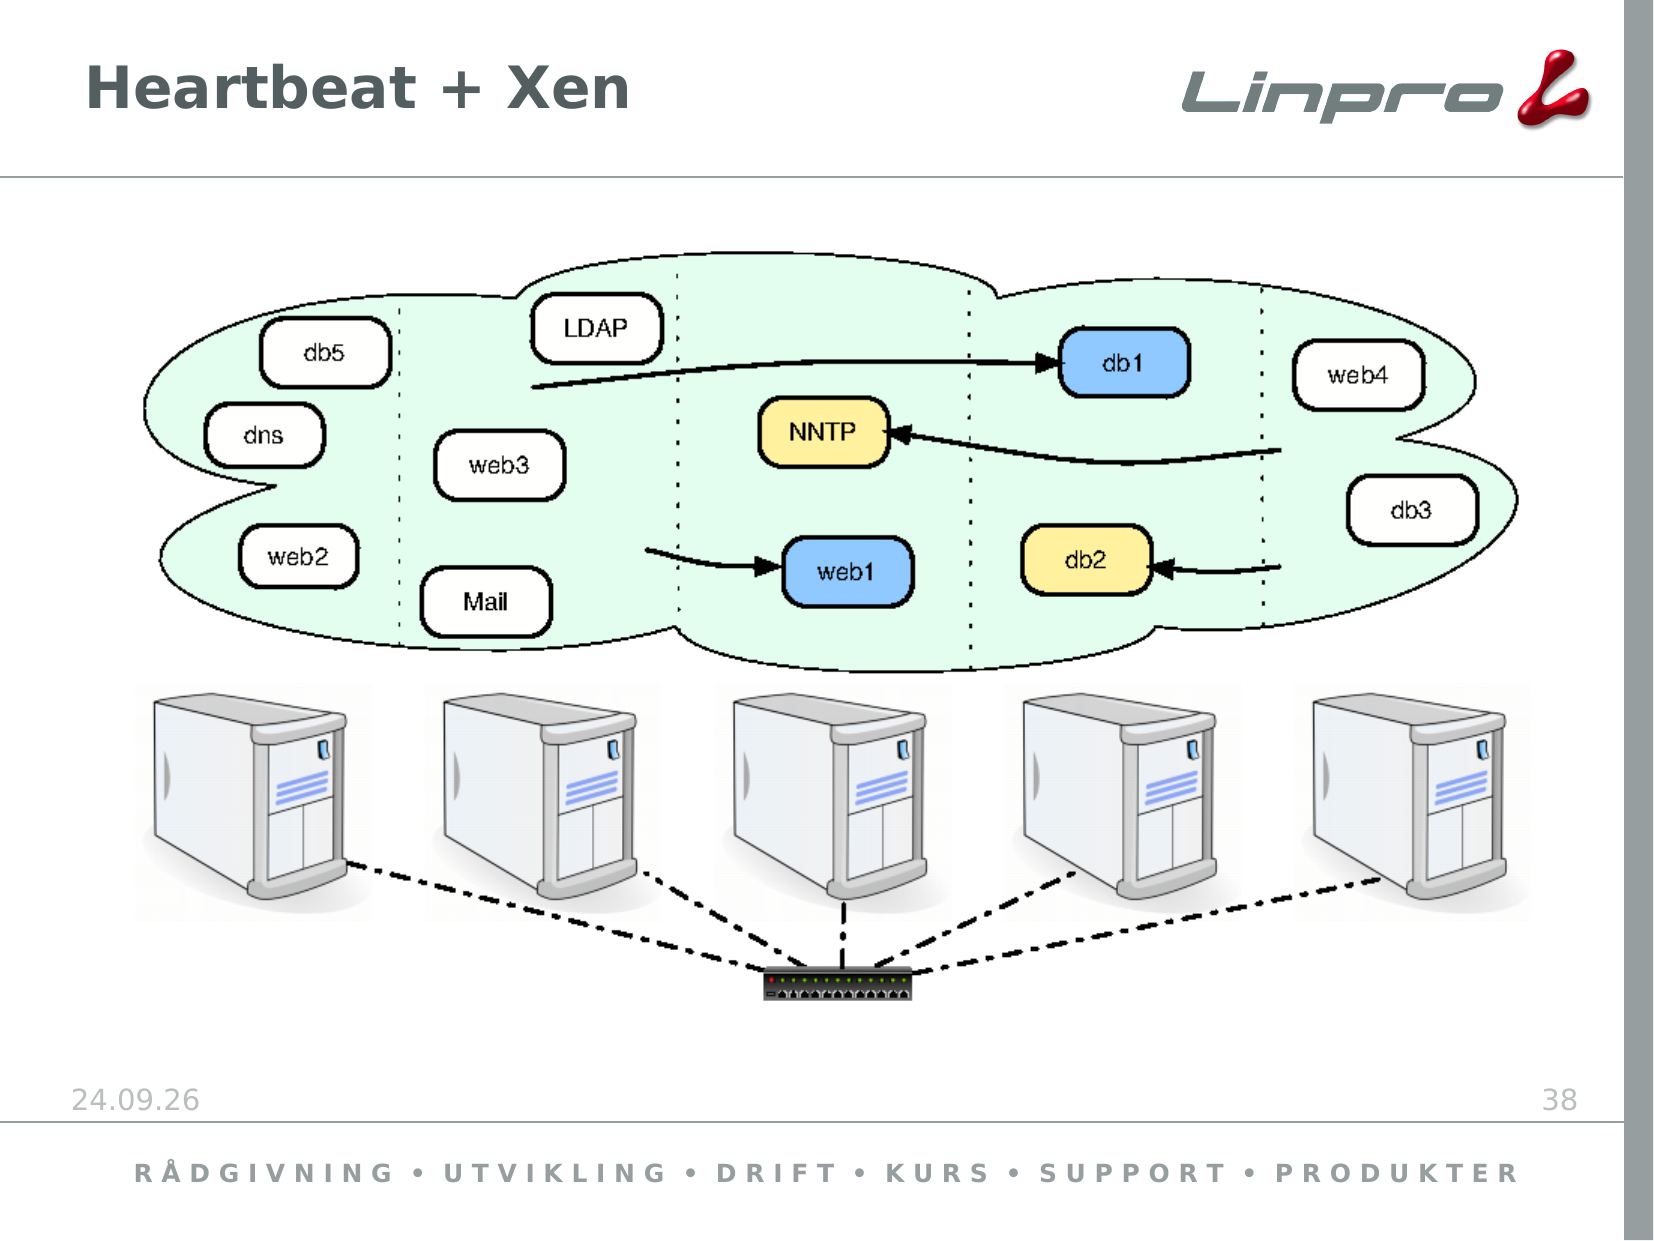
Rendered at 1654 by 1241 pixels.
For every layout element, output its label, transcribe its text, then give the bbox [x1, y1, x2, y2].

picture [1181, 47, 1595, 133]
title Heartbeat + Xen [84, 49, 1573, 128]
picture [76, 238, 1579, 1004]
